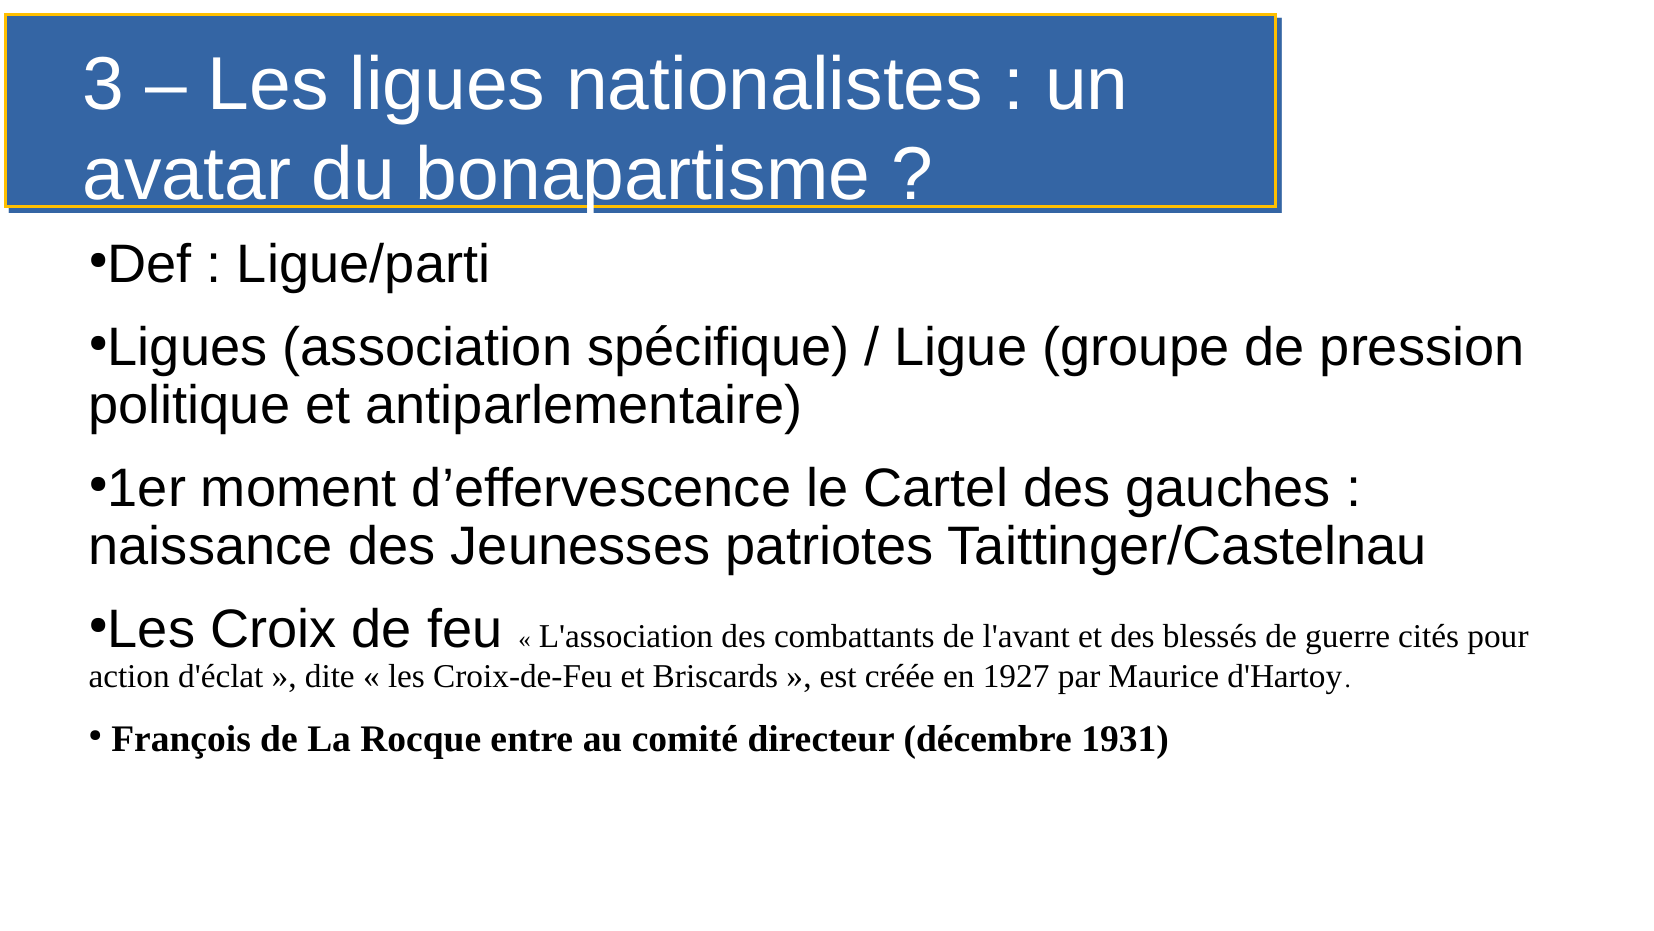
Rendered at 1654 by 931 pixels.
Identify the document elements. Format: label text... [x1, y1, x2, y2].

list Def : Ligue/parti Ligues (association spécifique) / Ligue (groupe de pression politique et antiparlementaire) 1er moment d’effervescence le Cartel des gauches : naissance des Jeunesses patriotes Taittinger/Castelnau Les Croix de feu « L'association des combattants de l'avant et des blessés de guerre cités pour action d'éclat », dite « les Croix-de-Feu et Briscards », est créée en 1927 par Maurice d'Hartoy. François de La Rocque entre au comité directeur (décembre 1931) [88, 236, 1565, 798]
title 3 – Les ligues nationalistes : un avatar du bonapartisme ? [82, 34, 1235, 203]
